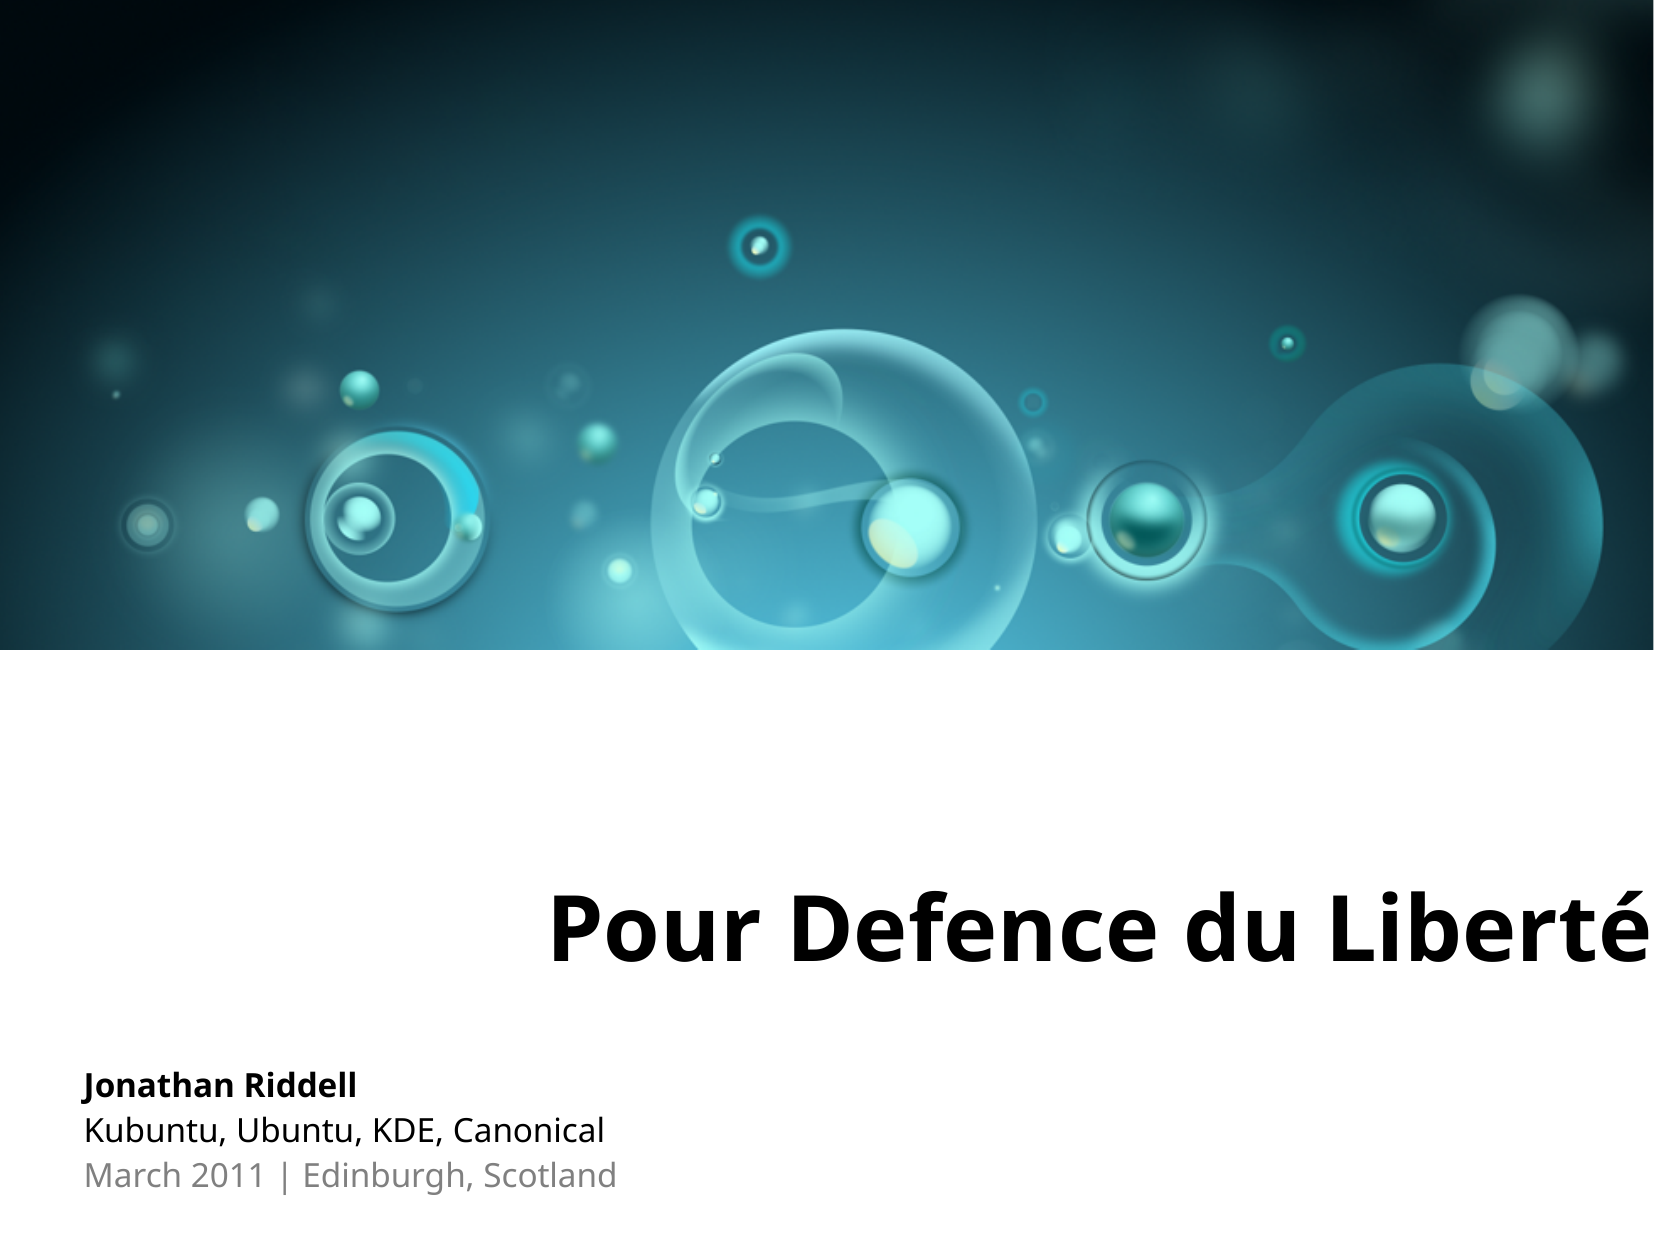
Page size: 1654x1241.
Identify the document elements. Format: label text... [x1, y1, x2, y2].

text_box Jonathan Riddell Kubuntu, Ubuntu, KDE, Canonical March 2011 | Edinburgh, Scotland [69, 1054, 606, 1182]
text_box Pour Defence du Liberté [531, 856, 1654, 974]
picture [0, 0, 1654, 650]
